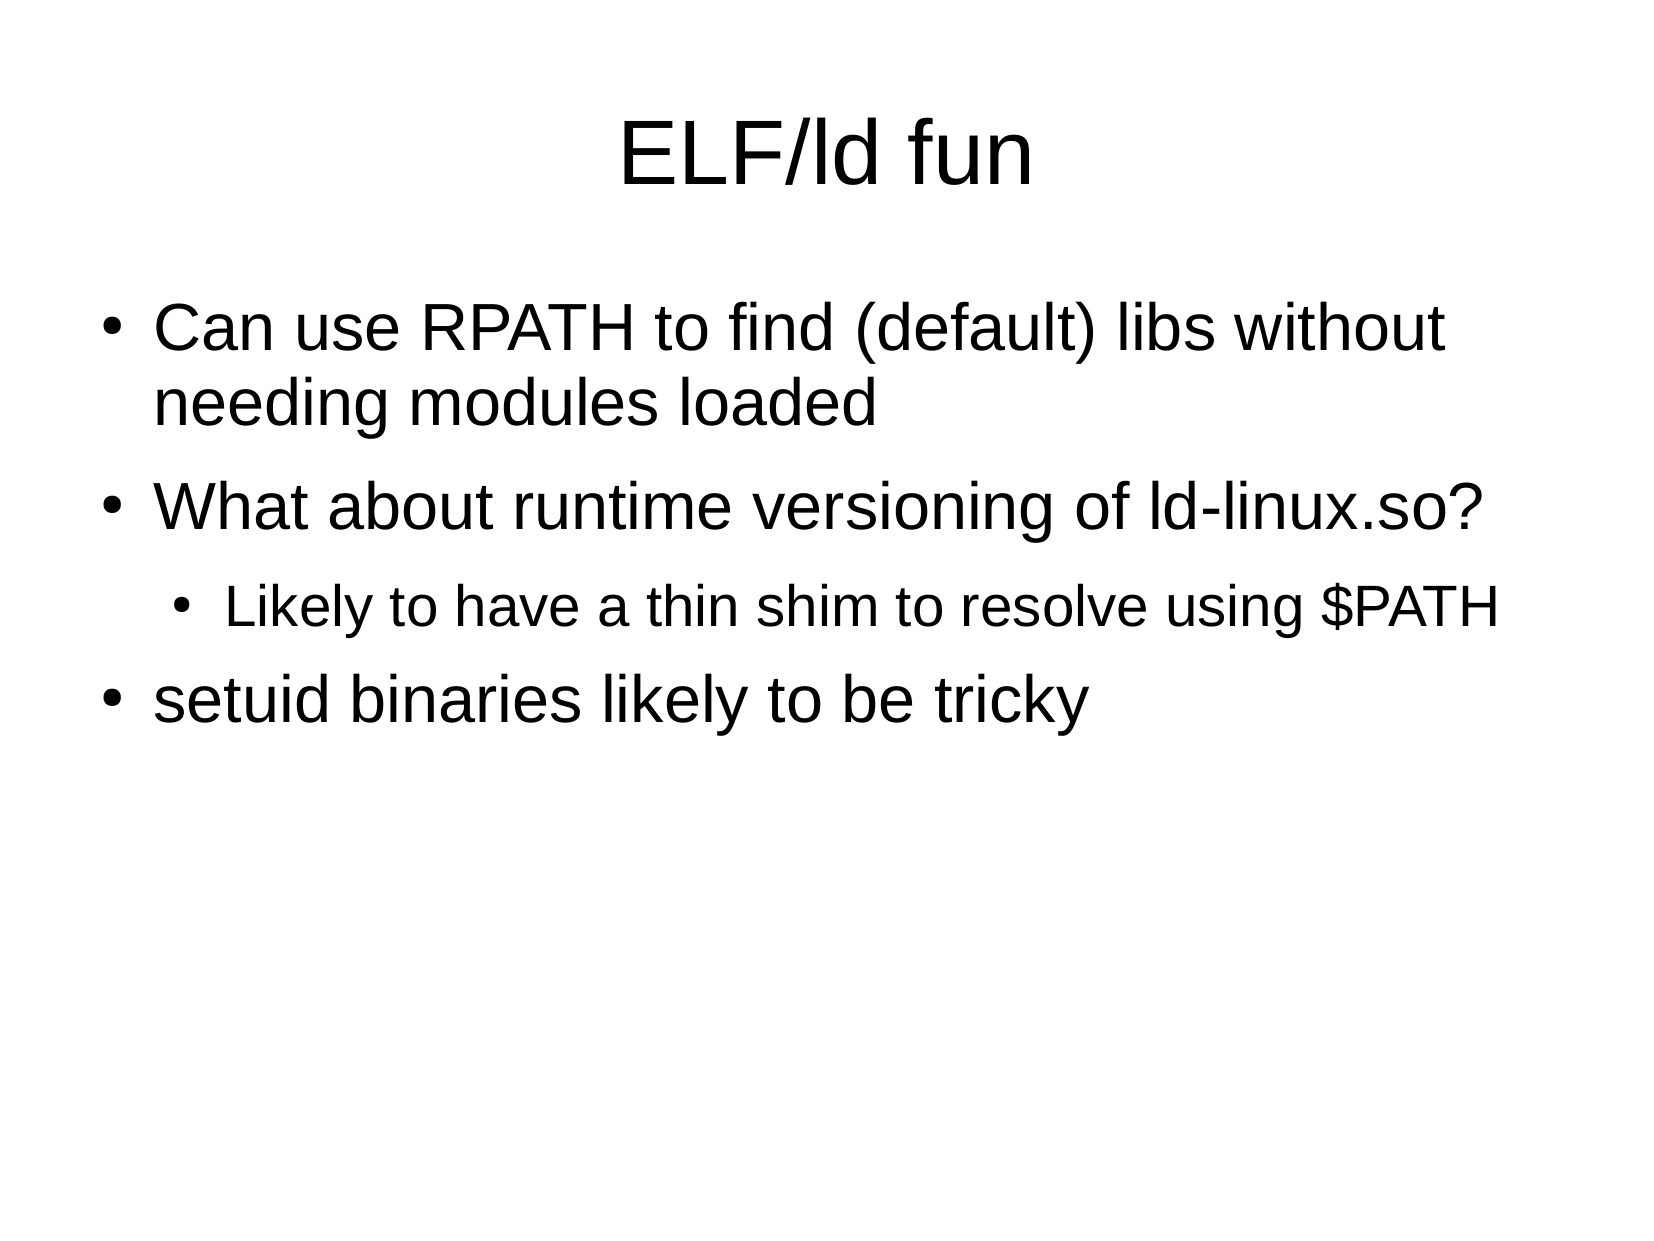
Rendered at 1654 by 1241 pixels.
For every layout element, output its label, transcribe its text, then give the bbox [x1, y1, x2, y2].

list Can use RPATH to find (default) libs without needing modules loaded What about runtime versioning of ld-linux.so? Likely to have a thin shim to resolve using $PATH setuid binaries likely to be tricky [82, 290, 1571, 1010]
title ELF/ld fun [82, 49, 1571, 257]
